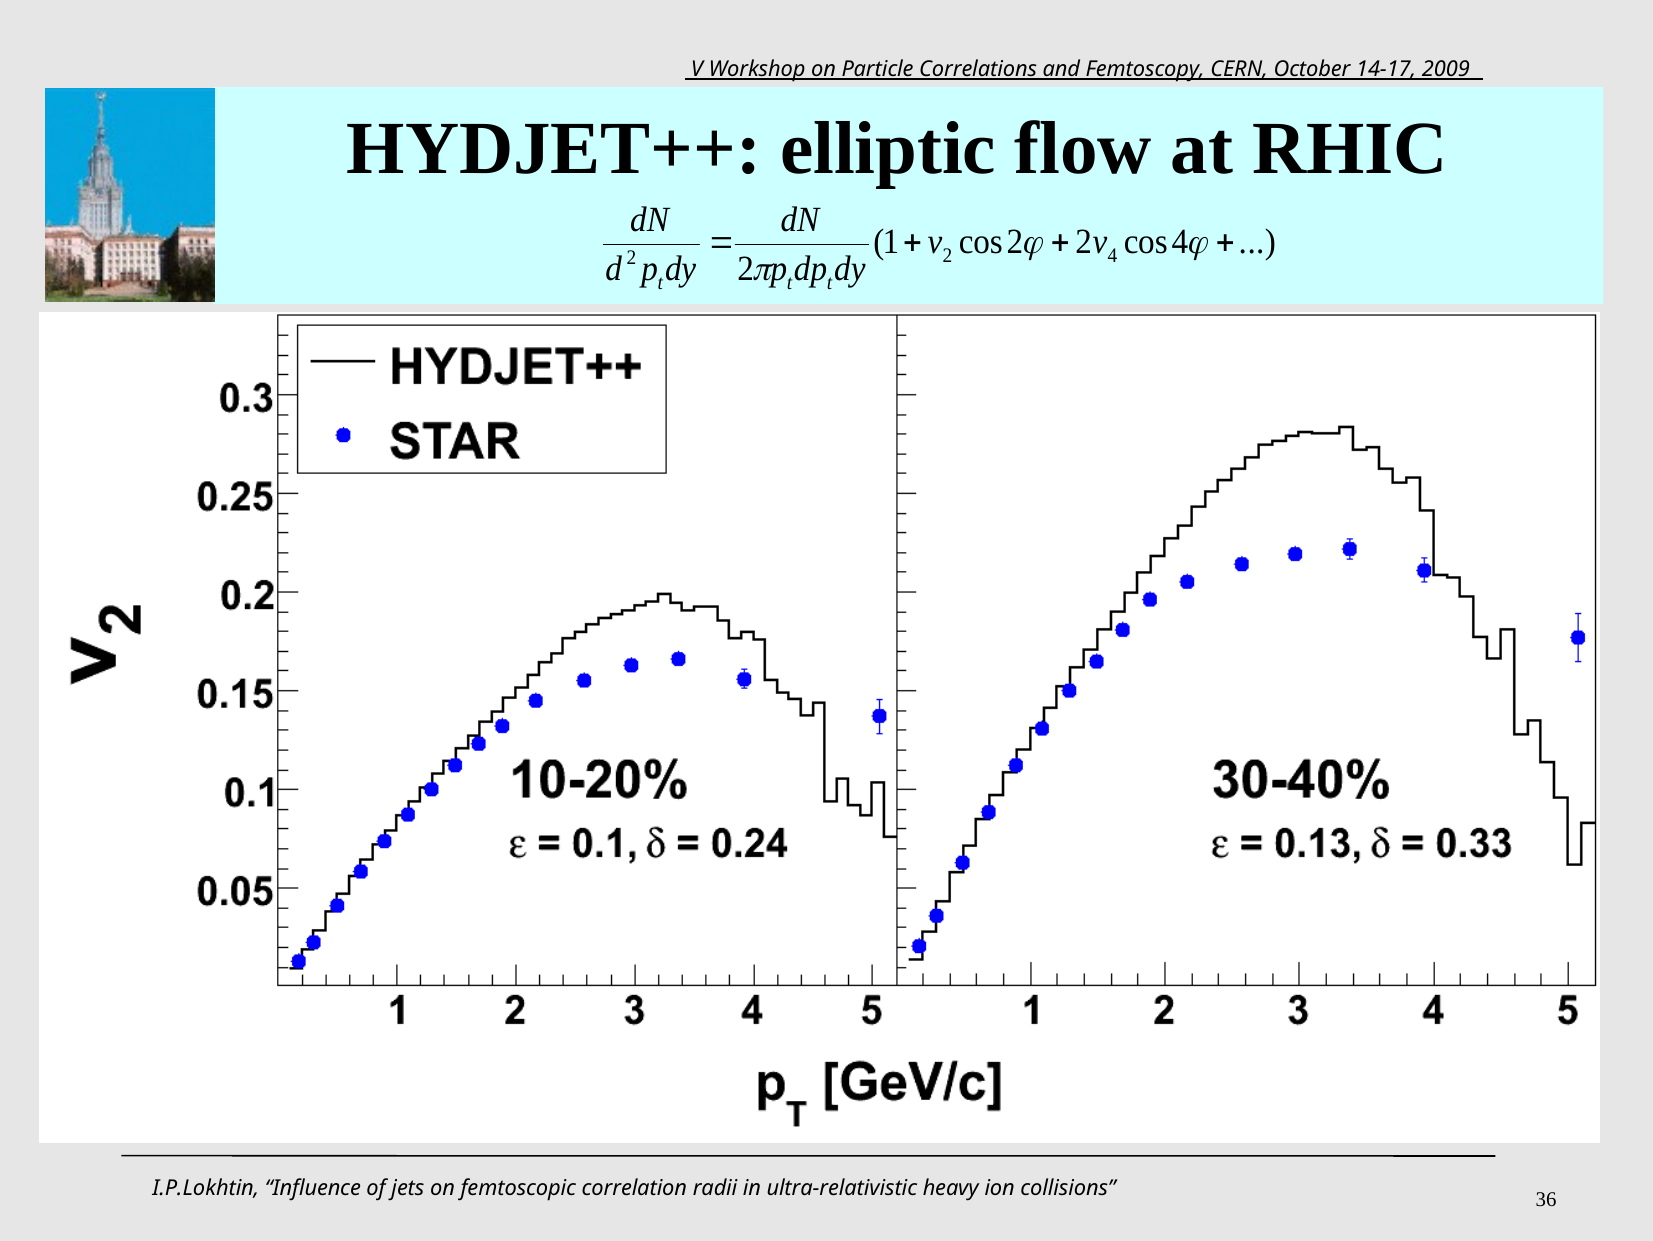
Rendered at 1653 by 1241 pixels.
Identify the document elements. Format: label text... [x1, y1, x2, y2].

picture [45, 90, 215, 302]
title HYDJET++: elliptic flow at RHIC [205, 27, 1609, 251]
picture [39, 312, 1600, 1144]
chart [597, 197, 1282, 298]
